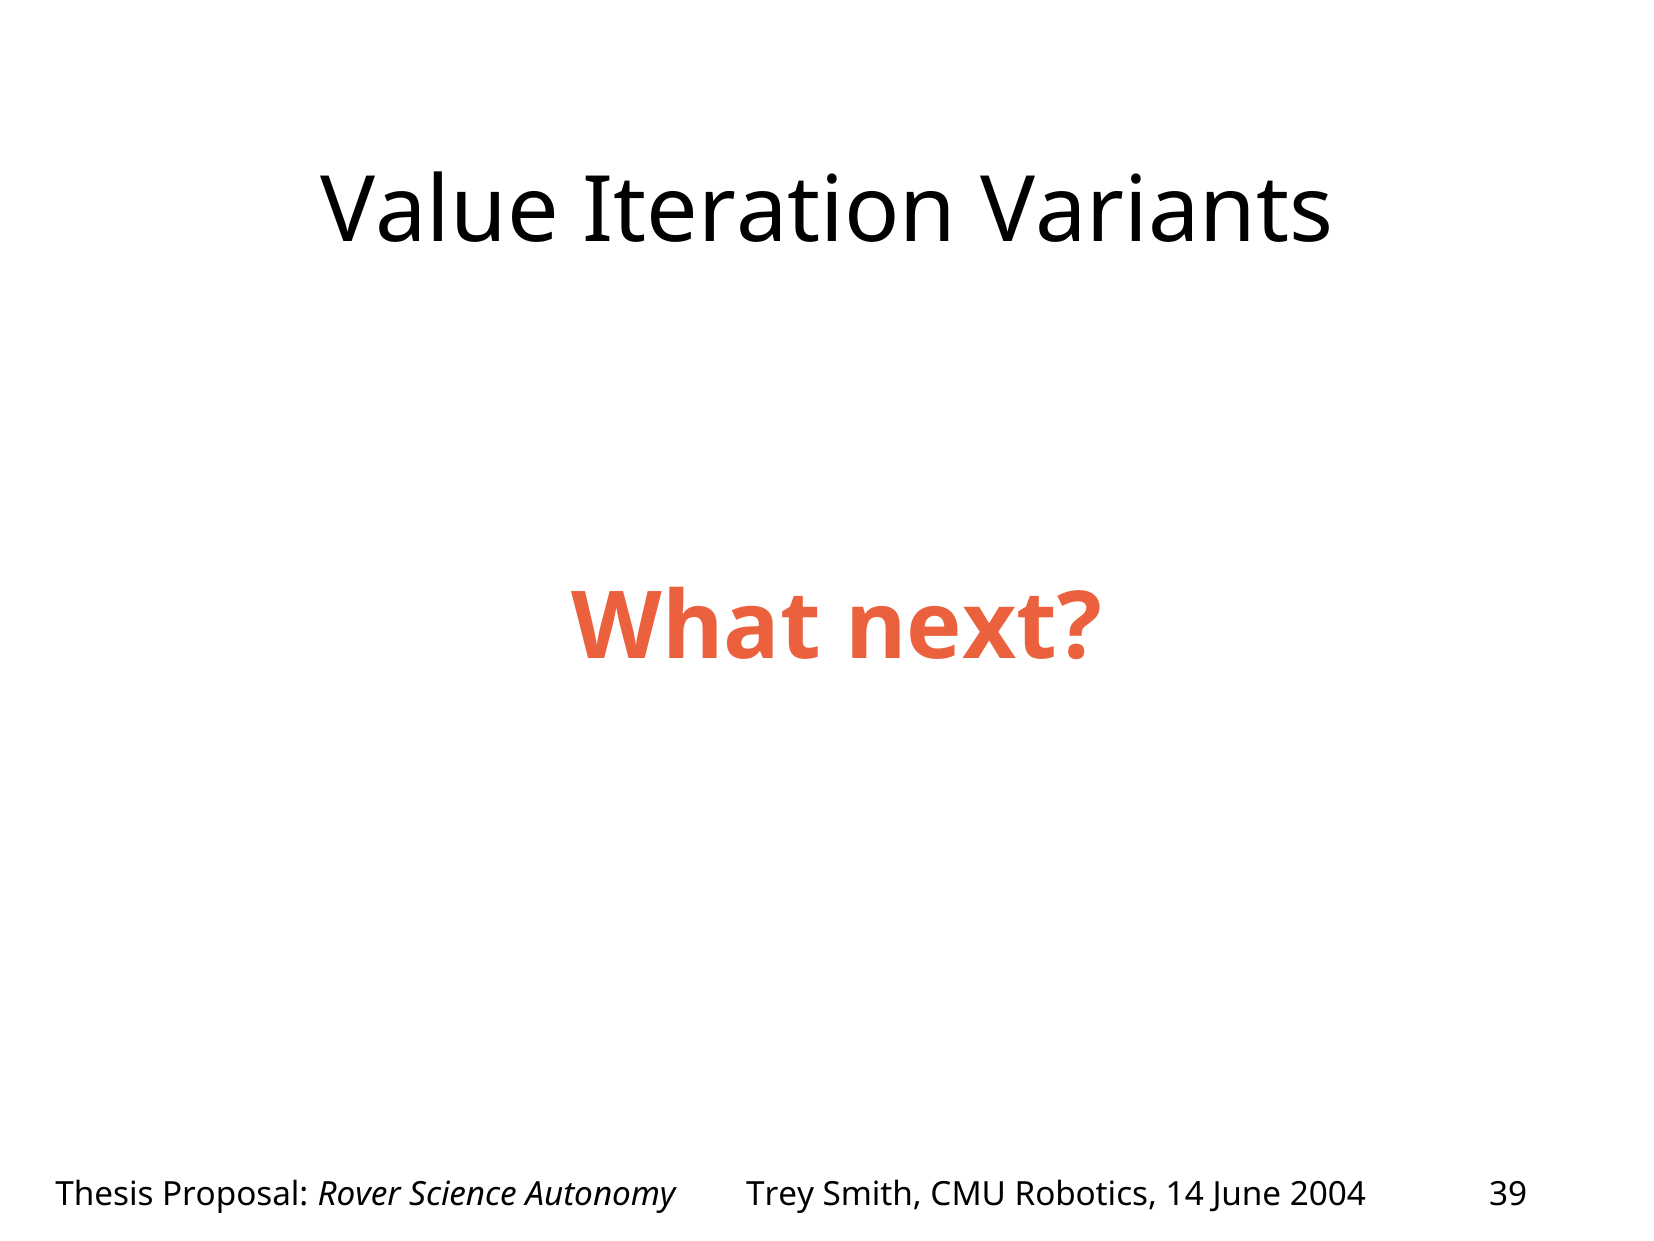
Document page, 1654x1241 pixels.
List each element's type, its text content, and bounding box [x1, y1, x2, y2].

title Value Iteration Variants [121, 102, 1534, 311]
text_box What next? [571, 558, 1077, 668]
